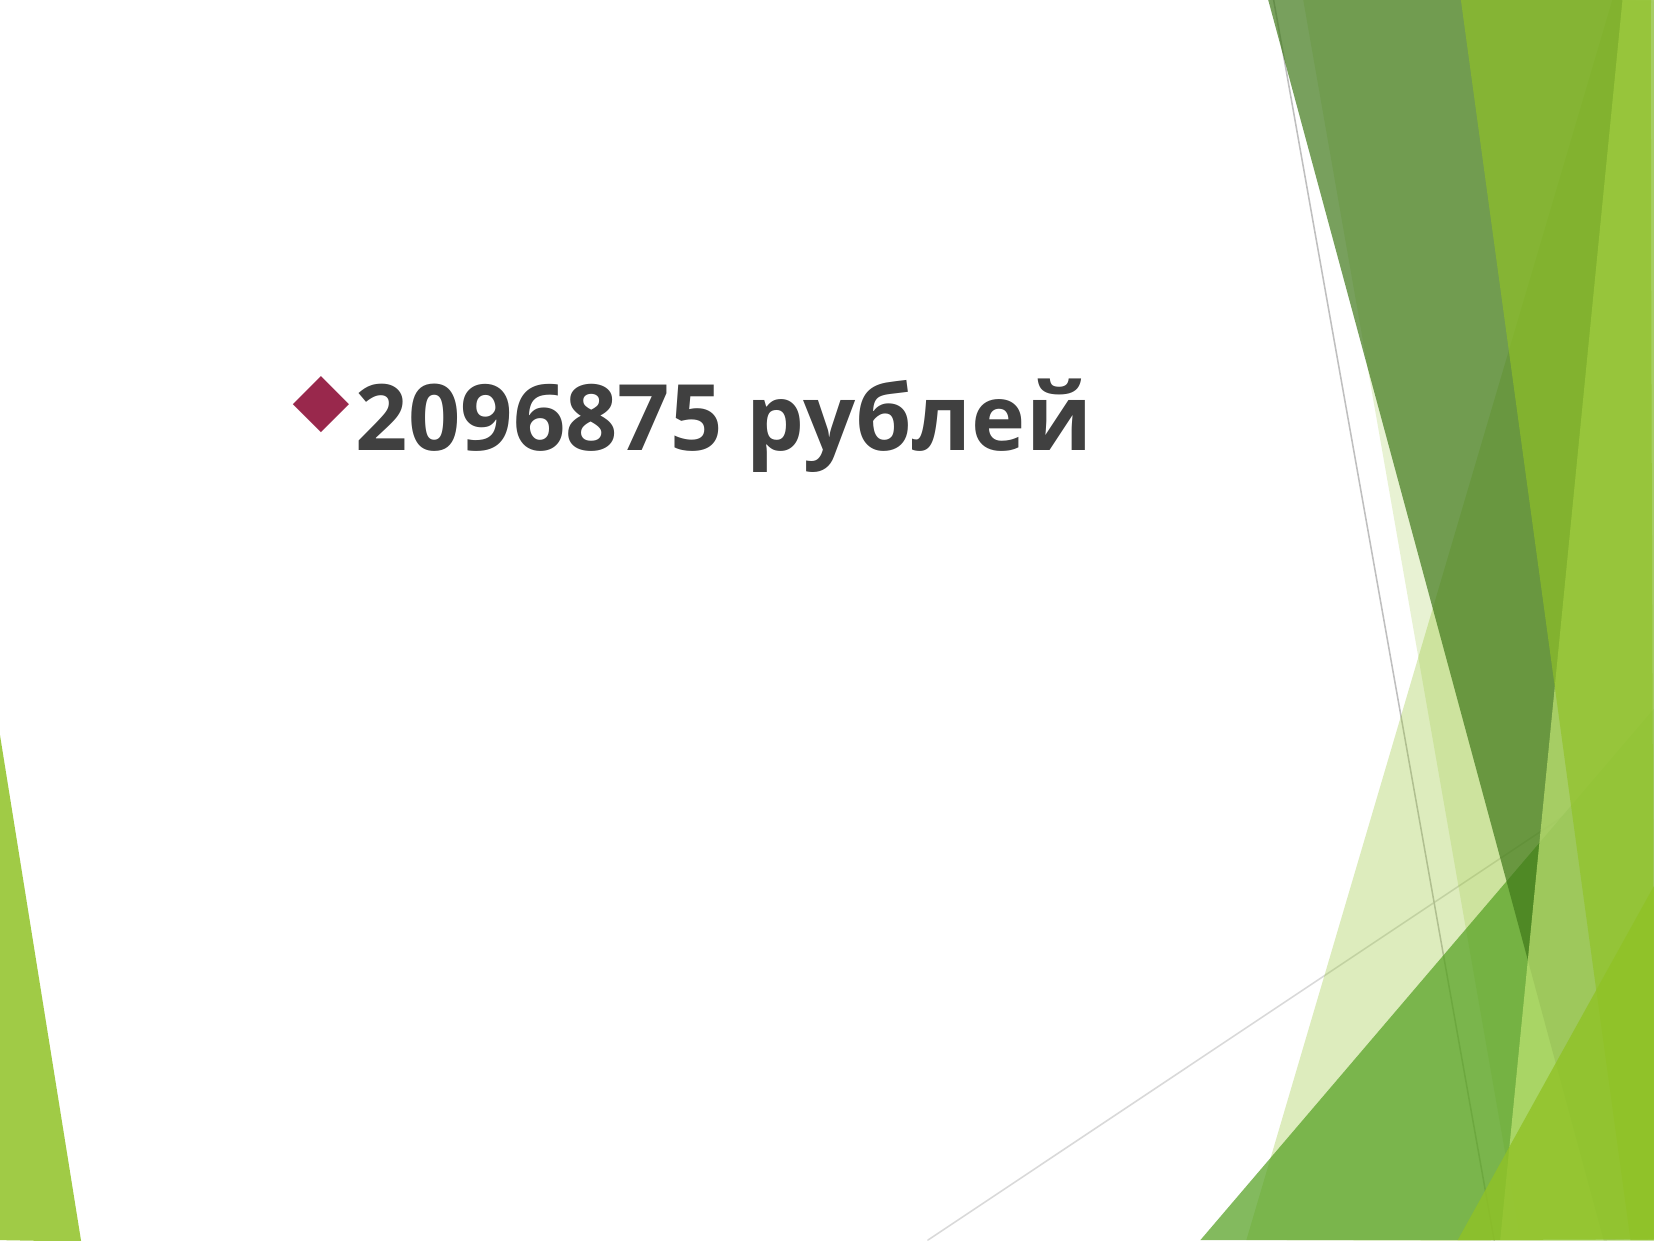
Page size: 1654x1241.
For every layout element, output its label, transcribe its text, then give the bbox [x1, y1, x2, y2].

list 2096875 рублей [0, 350, 1382, 1133]
